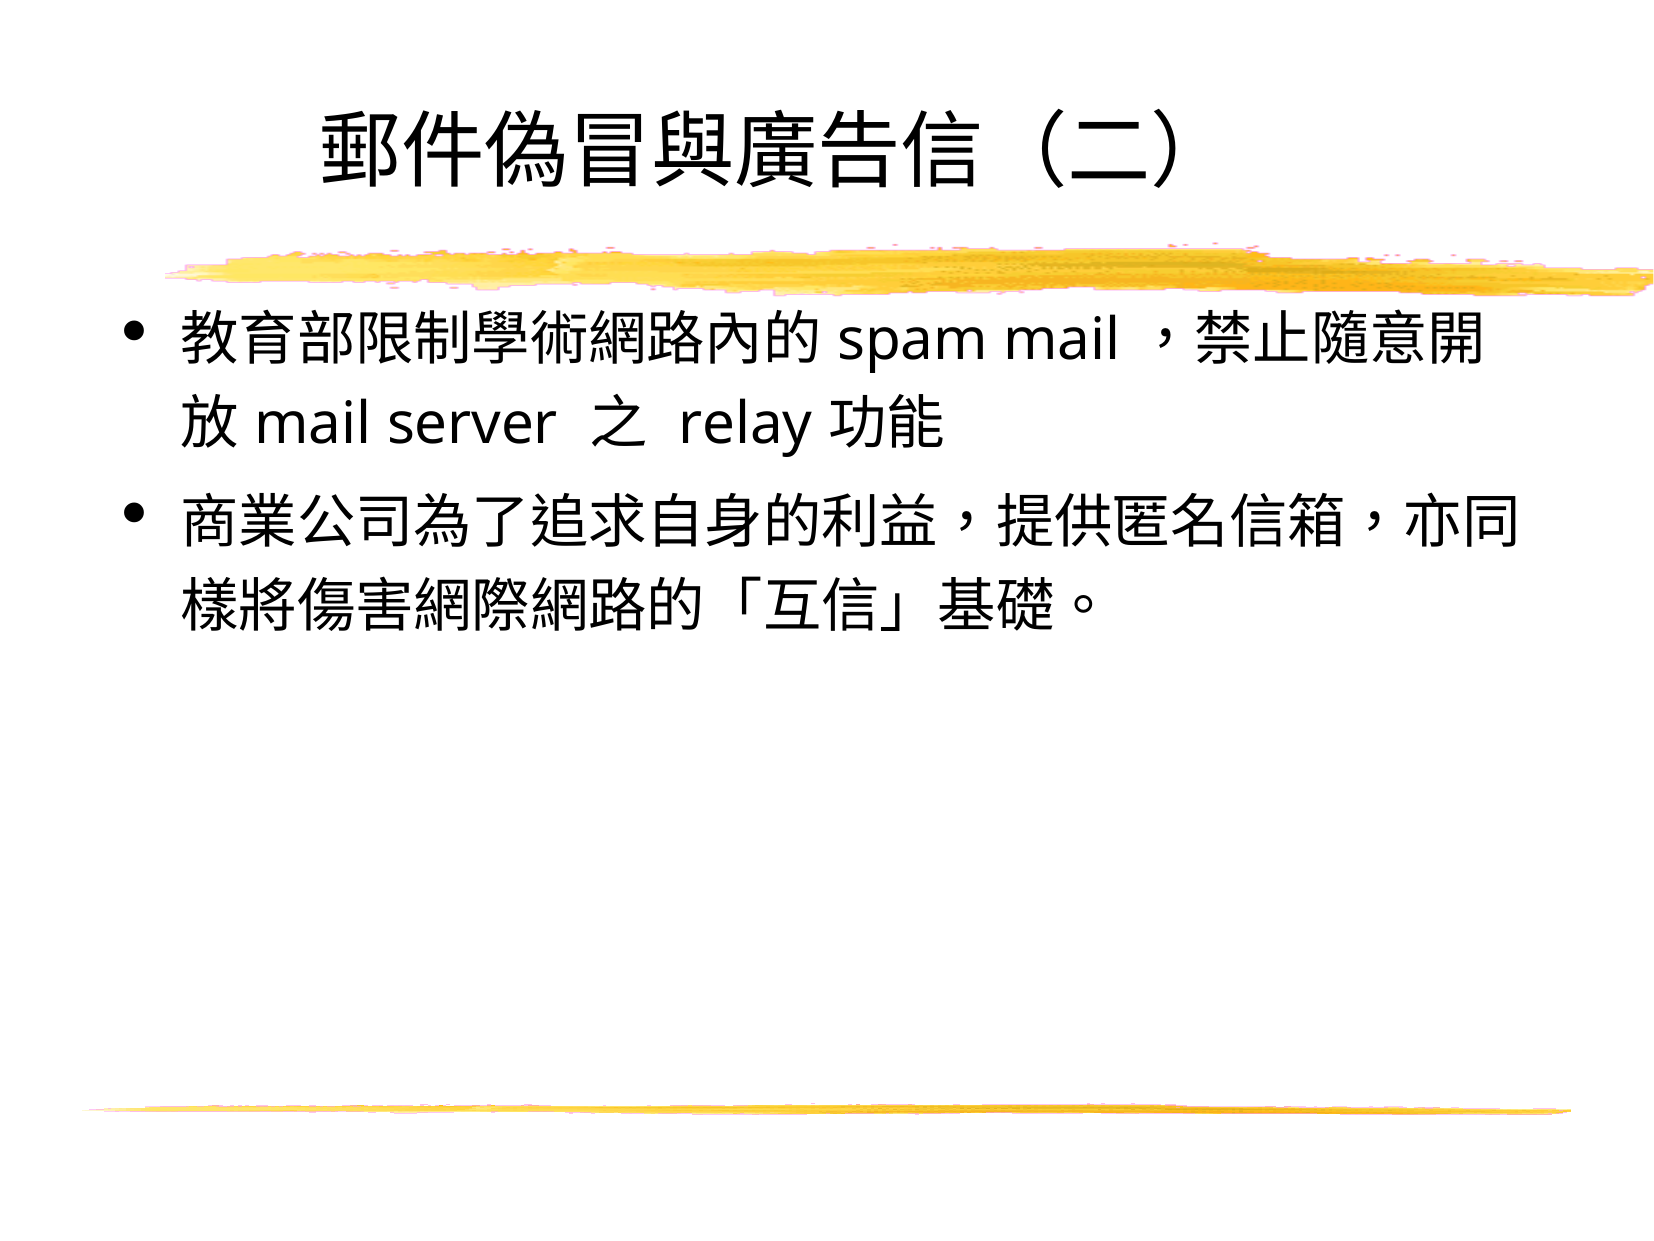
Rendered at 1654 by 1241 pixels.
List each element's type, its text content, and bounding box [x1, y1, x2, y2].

picture [82, 1102, 124, 1117]
title 郵件偽冒與廣告信（二） [73, 41, 1479, 249]
picture [165, 237, 1654, 308]
picture [1530, 1102, 1571, 1117]
list 教育部限制學術網路內的spam mail，禁止隨意開放mail server 之 relay功能 商業公司為了追求自身的利益，提供匿名信箱，亦同樣將傷害網際網路的「互信」基礎。 [124, 292, 1530, 1151]
